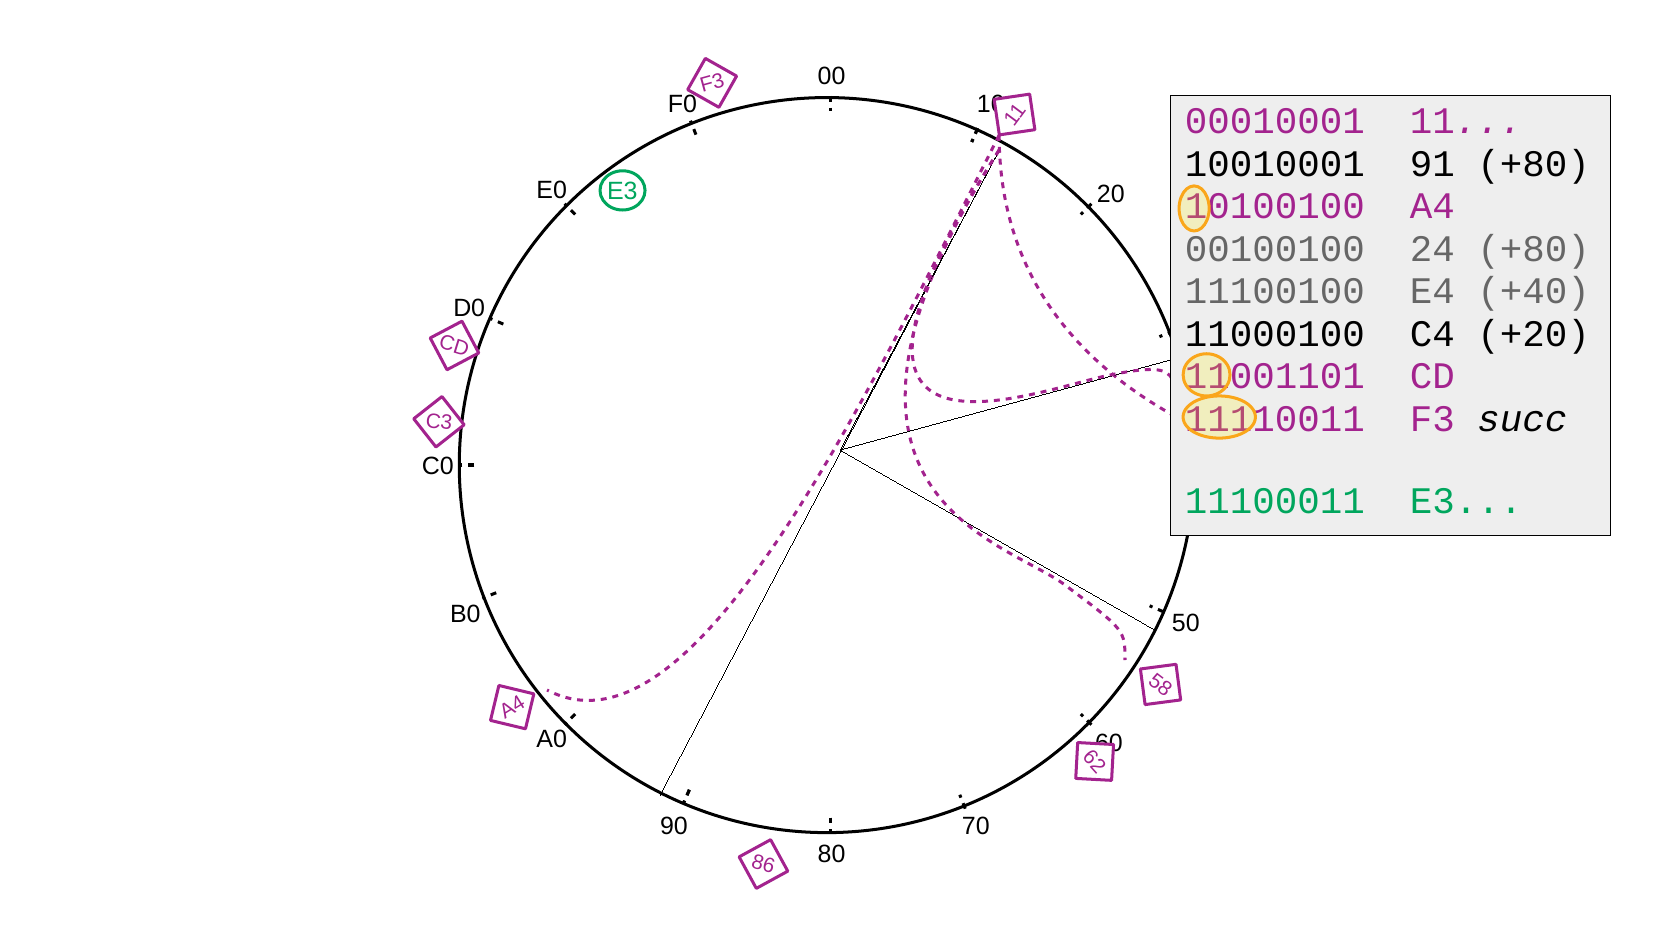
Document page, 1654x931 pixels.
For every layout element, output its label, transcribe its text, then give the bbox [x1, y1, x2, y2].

text_box 80 [817, 840, 846, 869]
text_box 62 [1075, 742, 1114, 781]
text_box F3 [687, 58, 737, 108]
text_box 90 [660, 811, 689, 841]
text_box 60 [1095, 729, 1124, 758]
text_box C3 [413, 396, 465, 447]
text_box A0 [536, 724, 568, 753]
text_box A4 [490, 685, 534, 729]
text_box C0 [421, 451, 455, 481]
text_box 86 [739, 839, 788, 889]
text_box 00 [817, 61, 846, 91]
text_box 11 [994, 94, 1035, 135]
text_box 20 [1096, 180, 1126, 209]
text_box 50 [1171, 609, 1201, 638]
text_box 00010001 11... 10010001 91 (+80) 10100100 A4 00100100 24 (+80) 11100100 E4 (+40) 11000100 C4 (+20) 11001101 CD 11110011 F3 succ [1170, 95, 1611, 536]
text_box D0 [453, 294, 486, 323]
text_box E3 [600, 170, 646, 211]
text_box [1183, 353, 1256, 439]
text_box [1179, 185, 1210, 231]
text_box CD [430, 321, 479, 370]
text_box 70 [961, 811, 991, 841]
text_box E0 [536, 175, 568, 204]
text_box 11100011 E3... [1170, 475, 1546, 536]
text_box 58 [1140, 664, 1181, 705]
text_box B0 [450, 600, 481, 629]
text_box 10 [976, 90, 1006, 119]
text_box F0 [667, 90, 698, 119]
